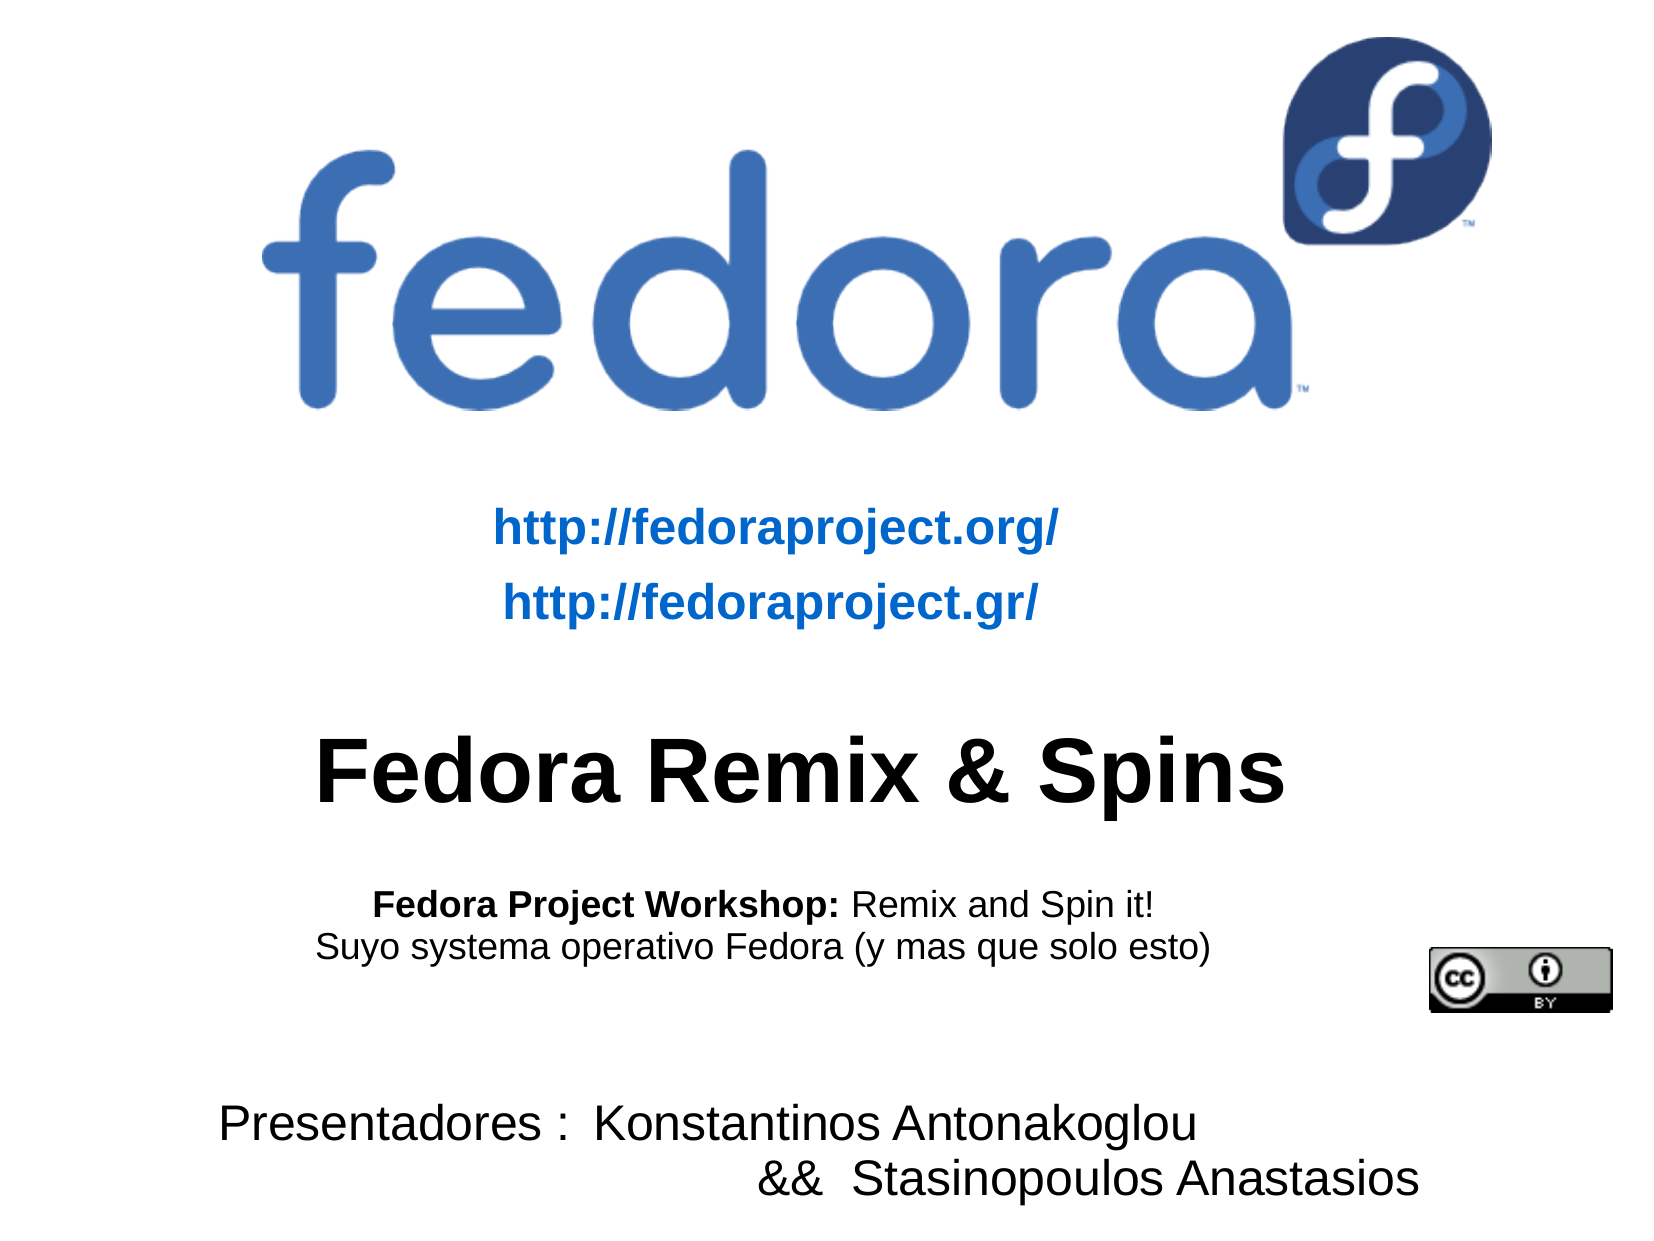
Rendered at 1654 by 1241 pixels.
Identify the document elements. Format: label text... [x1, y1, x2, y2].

text_box Presentadores : Konstantinos Antonakoglou && Stasinopoulos Anastasios [203, 1087, 1463, 1214]
picture [1429, 947, 1613, 1013]
text_box http://fedoraproject.gr/ [487, 566, 1388, 638]
picture [262, 37, 1492, 411]
text_box http://fedoraproject.org/ [450, 491, 1351, 563]
text_box Fedora Remix & Spins [300, 712, 1313, 830]
text_box Fedora Project Workshop: Remix and Spin it! Suyo systema operativo Fedora (y mas que solo esto) [262, 876, 1276, 976]
